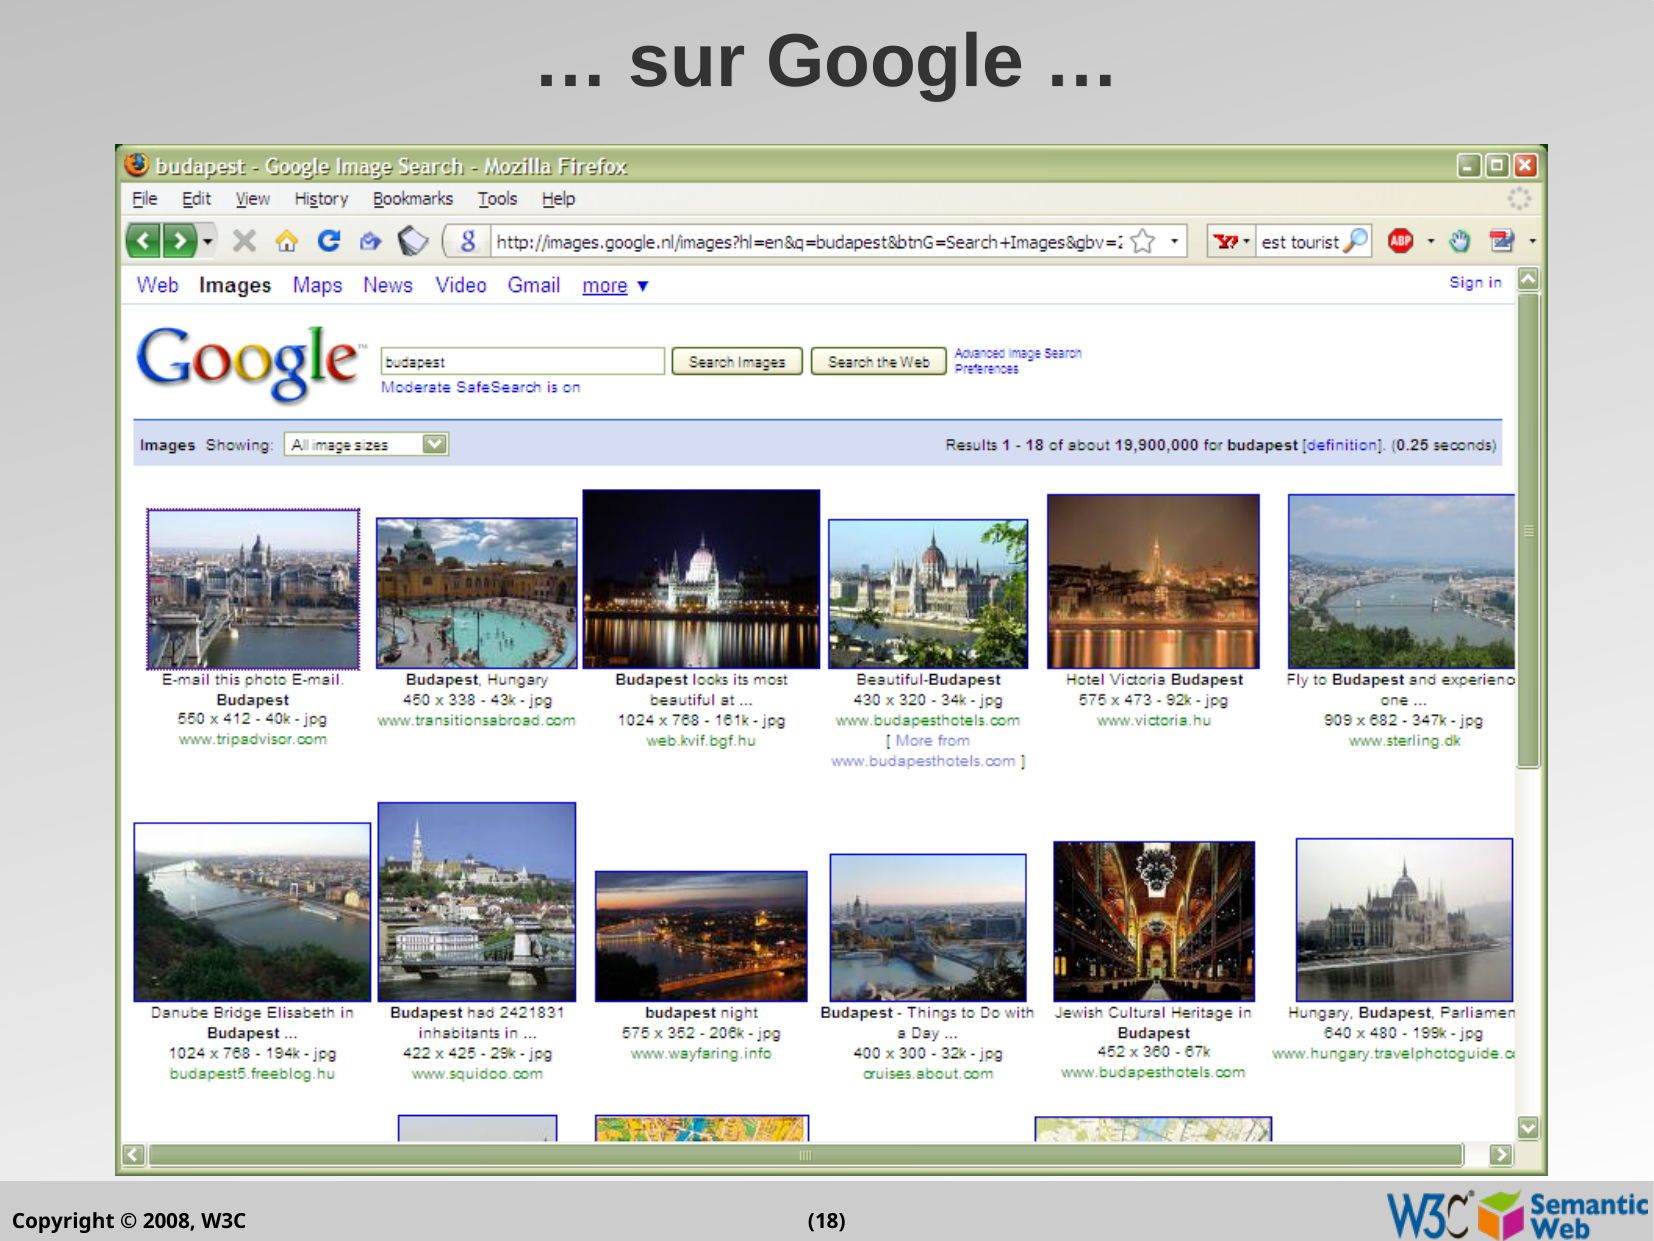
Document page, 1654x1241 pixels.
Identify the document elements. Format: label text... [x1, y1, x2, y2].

picture [1387, 1187, 1648, 1241]
picture [115, 144, 1548, 1177]
title … sur Google … [0, 0, 1654, 119]
